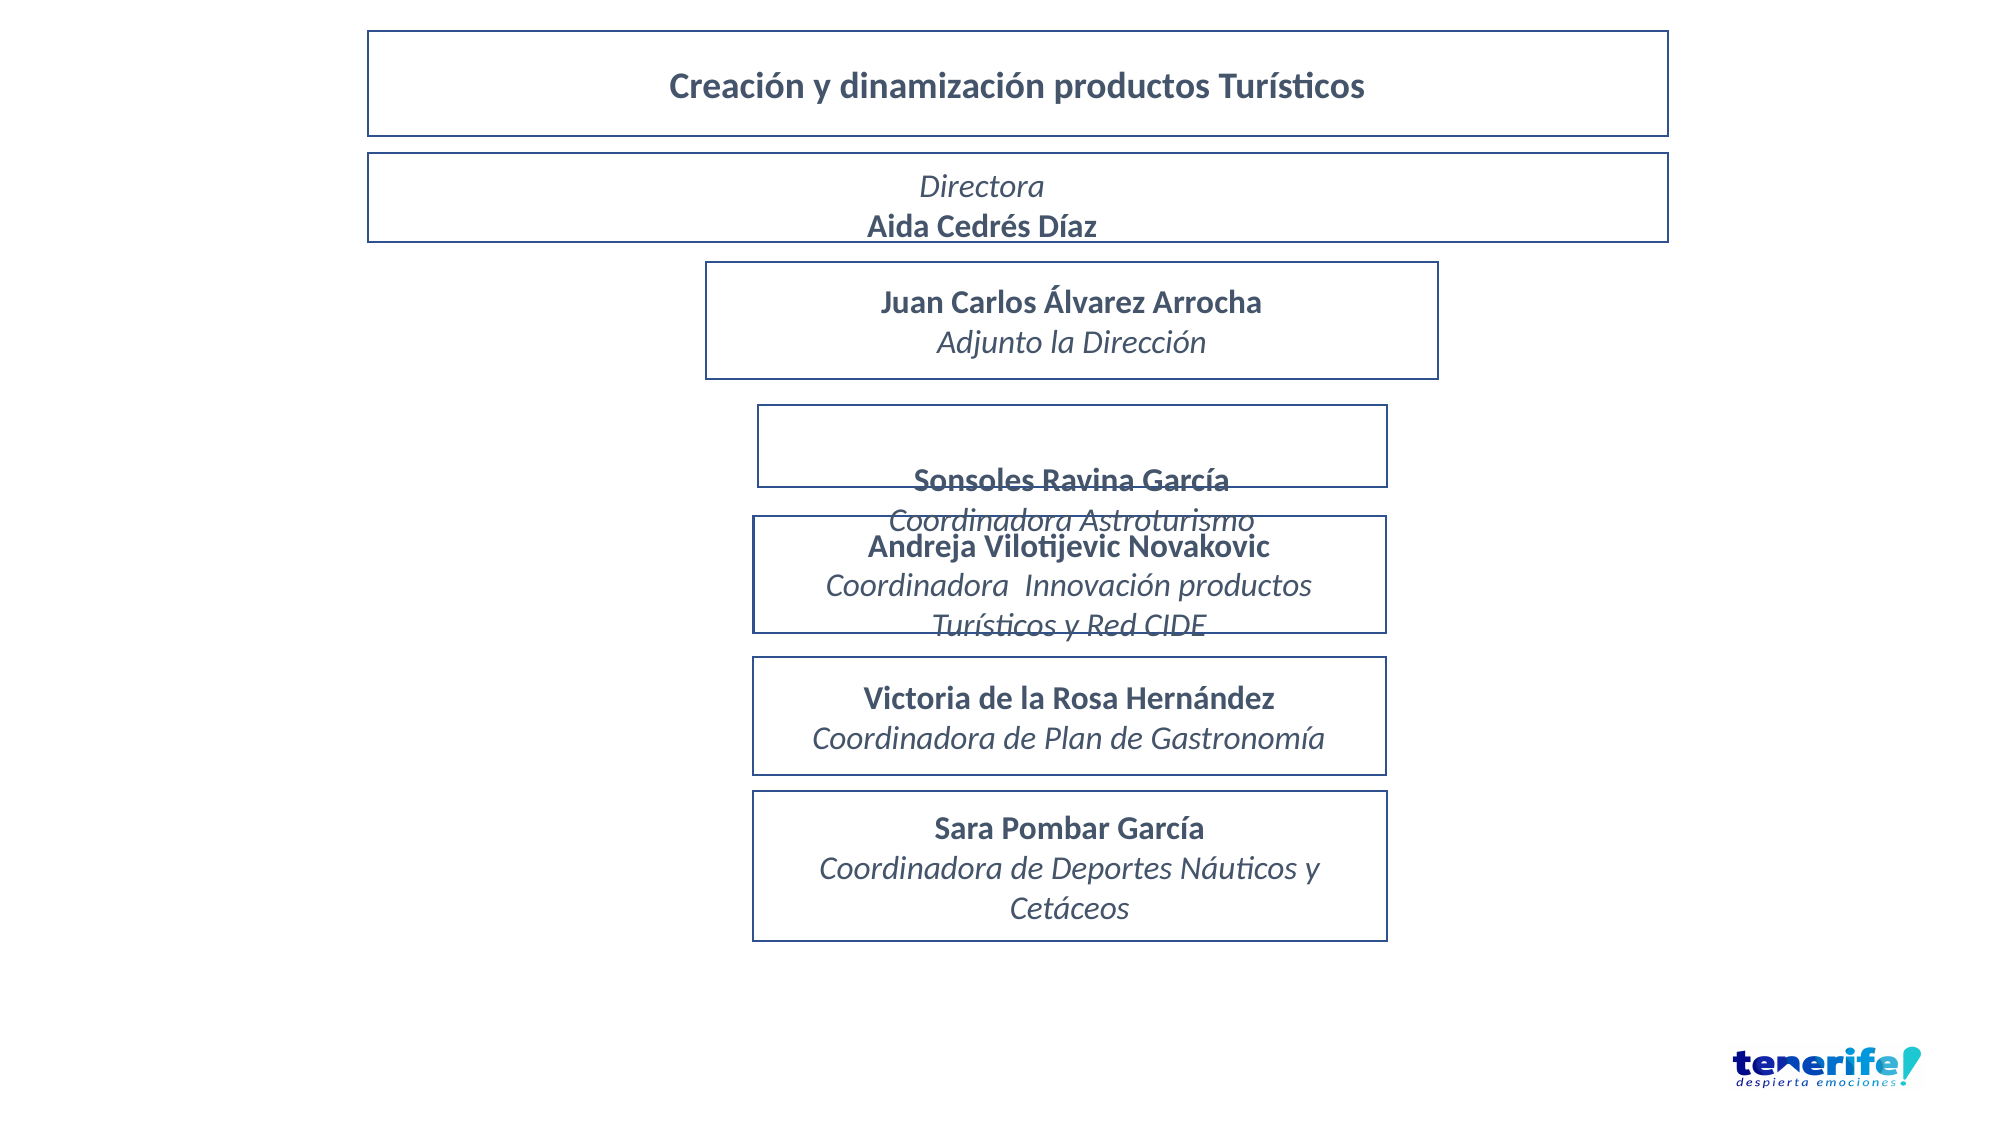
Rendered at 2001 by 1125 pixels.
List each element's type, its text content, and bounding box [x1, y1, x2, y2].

picture [1728, 1043, 1925, 1090]
text_box Directora Aida Cedrés Díaz [646, 156, 1319, 251]
text_box Andreja Vilotijevic Novakovic Coordinadora Innovación productos Turísticos y Red CIDE [753, 516, 1386, 633]
text_box Juan Carlos Álvarez Arrocha Adjunto la Dirección [706, 262, 1438, 379]
text_box Victoria de la Rosa Hernández Coordinadora de Plan de Gastronomía [753, 657, 1386, 775]
text_box Creación y dinamización productos Turísticos [368, 31, 1668, 136]
text_box Sara Pombar García Coordinadora de Deportes Náuticos y Cetáceos [753, 791, 1387, 941]
text_box Sonsoles Ravina García Coordinadora Astroturismo [758, 405, 1387, 487]
